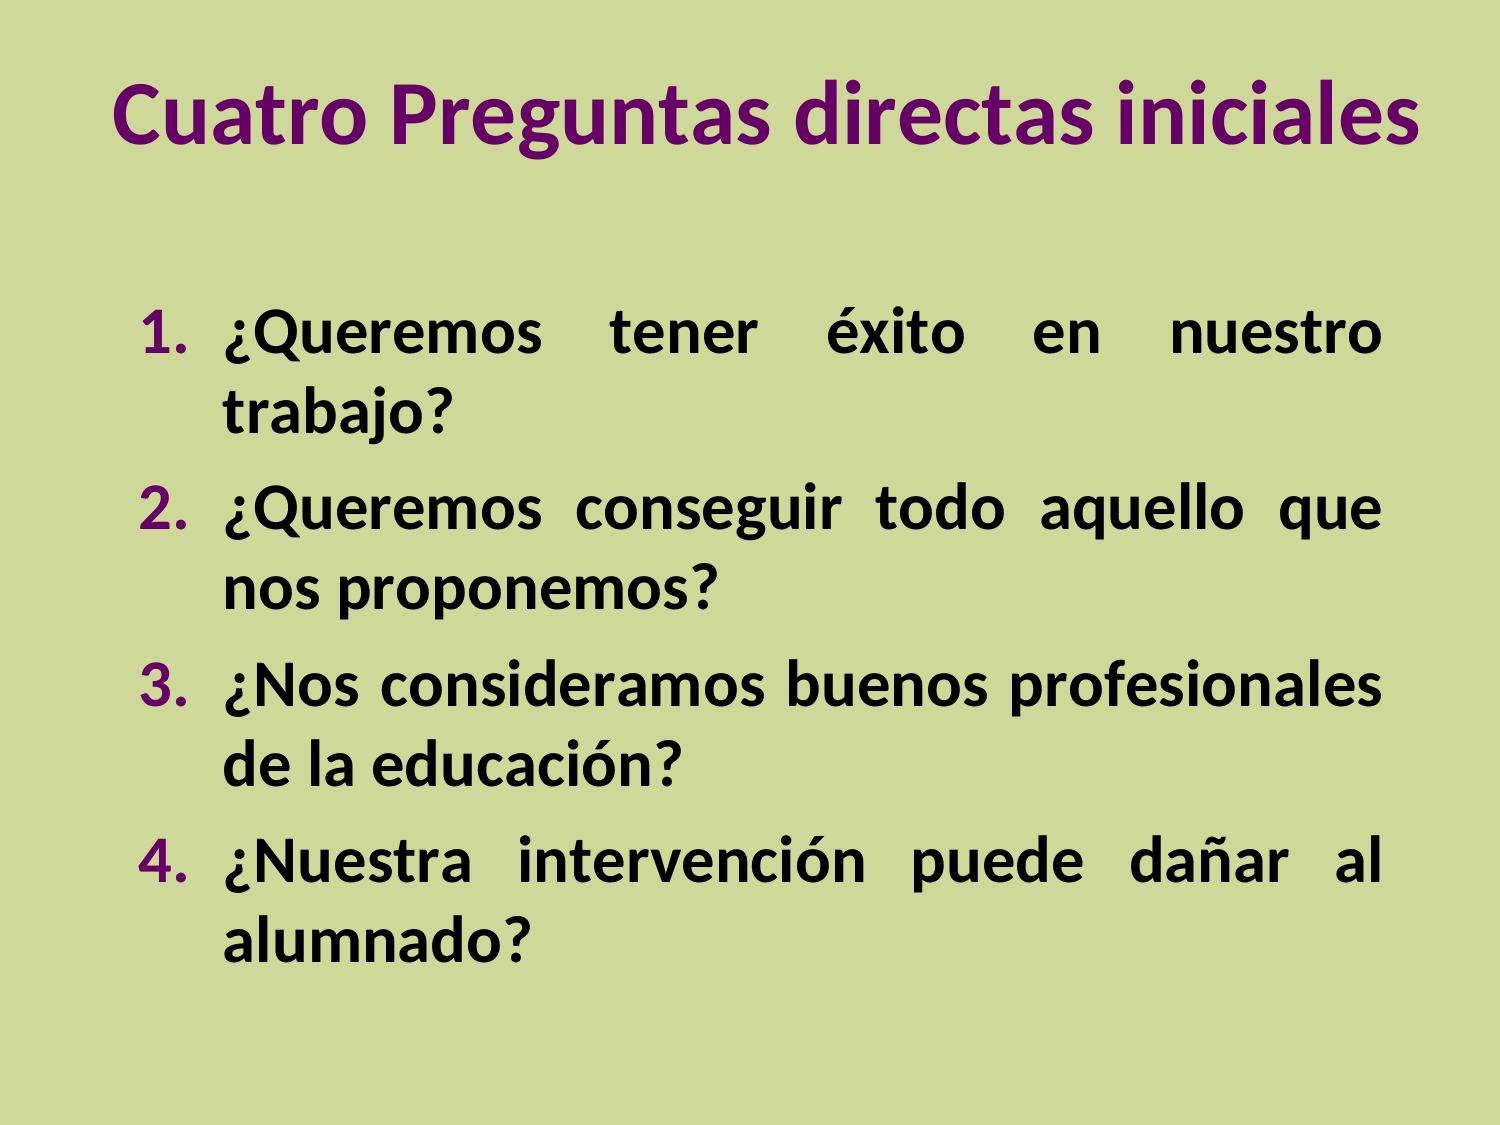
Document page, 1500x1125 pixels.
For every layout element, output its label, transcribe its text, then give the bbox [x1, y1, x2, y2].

title Cuatro Preguntas directas iniciales [88, 30, 1447, 185]
text_box ¿Queremos tener éxito en nuestro trabajo? ¿Queremos conseguir todo aquello que nos proponemos? ¿Nos consideramos buenos profesionales de la educación? ¿Nuestra intervención puede dañar al alumnado? [123, 278, 1400, 905]
